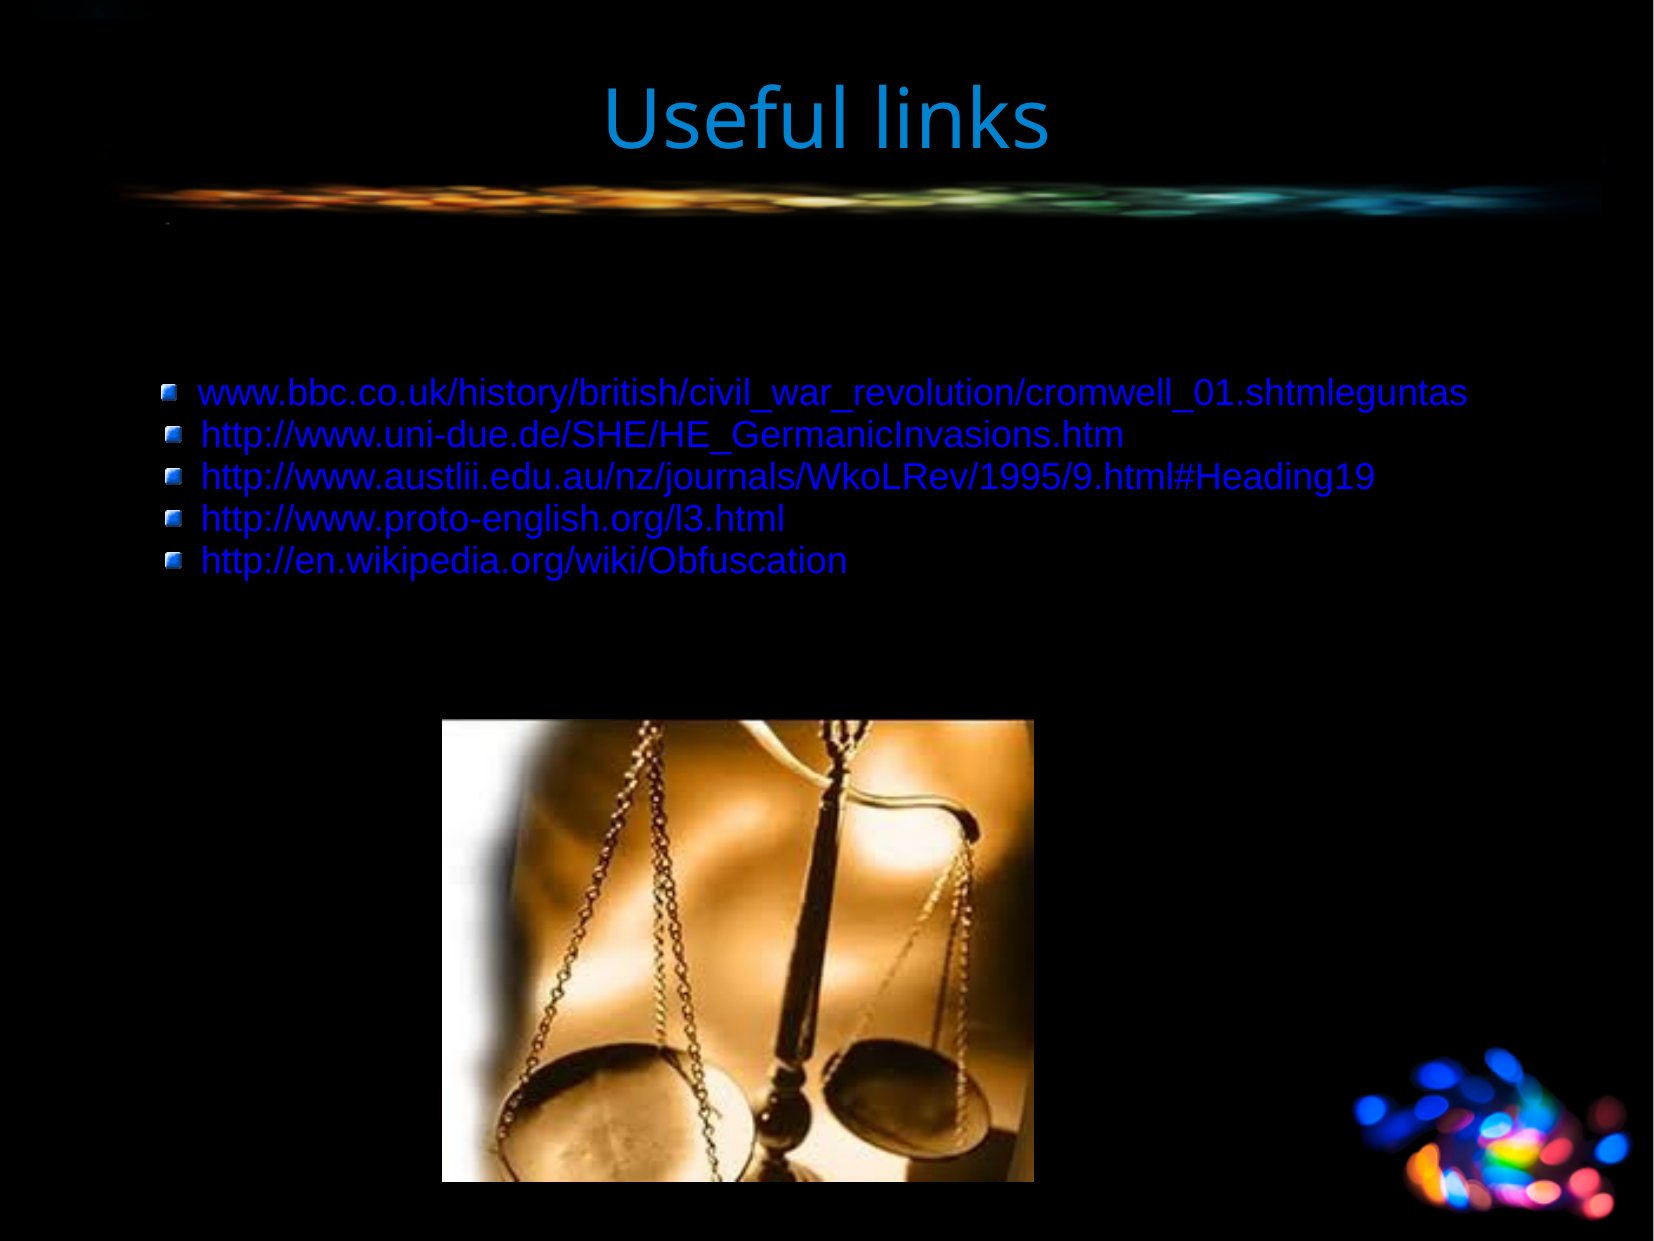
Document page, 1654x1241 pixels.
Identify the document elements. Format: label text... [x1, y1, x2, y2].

title Useful links [82, 19, 1571, 212]
picture [0, 0, 1654, 1241]
subtitle www.bbc.co.uk/history/british/civil_war_revolution/cromwell_01.shtmleguntas http://www.uni-due.de/SHE/HE_GermanicInvasions.htm http://www.austlii.edu.au/nz/journals/WkoLRev/1995/9.html#Heading19 http://www.proto-english.org/l3.html http://en.wikipedia.org/wiki/Obfuscation [59, 56, 1571, 1102]
